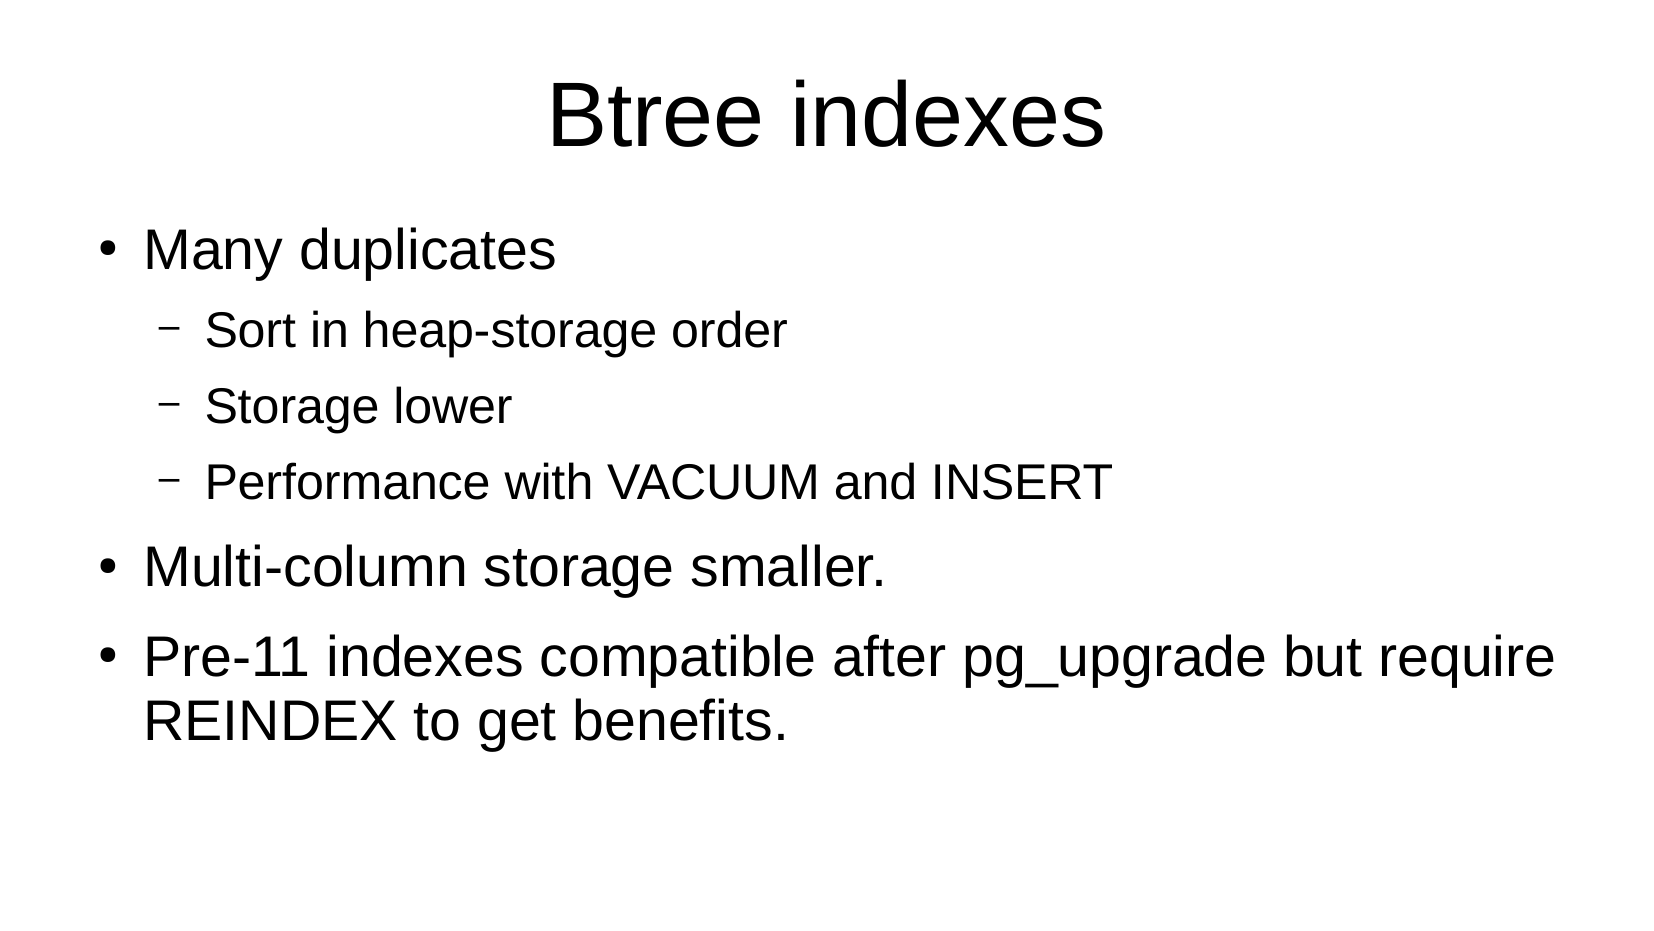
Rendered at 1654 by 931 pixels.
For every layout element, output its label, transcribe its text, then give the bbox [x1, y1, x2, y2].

title Btree indexes [82, 37, 1571, 193]
list Many duplicates Sort in heap-storage order Storage lower Performance with VACUUM and INSERT Multi-column storage smaller. Pre-11 indexes compatible after pg_upgrade but require REINDEX to get benefits. [82, 217, 1571, 758]
